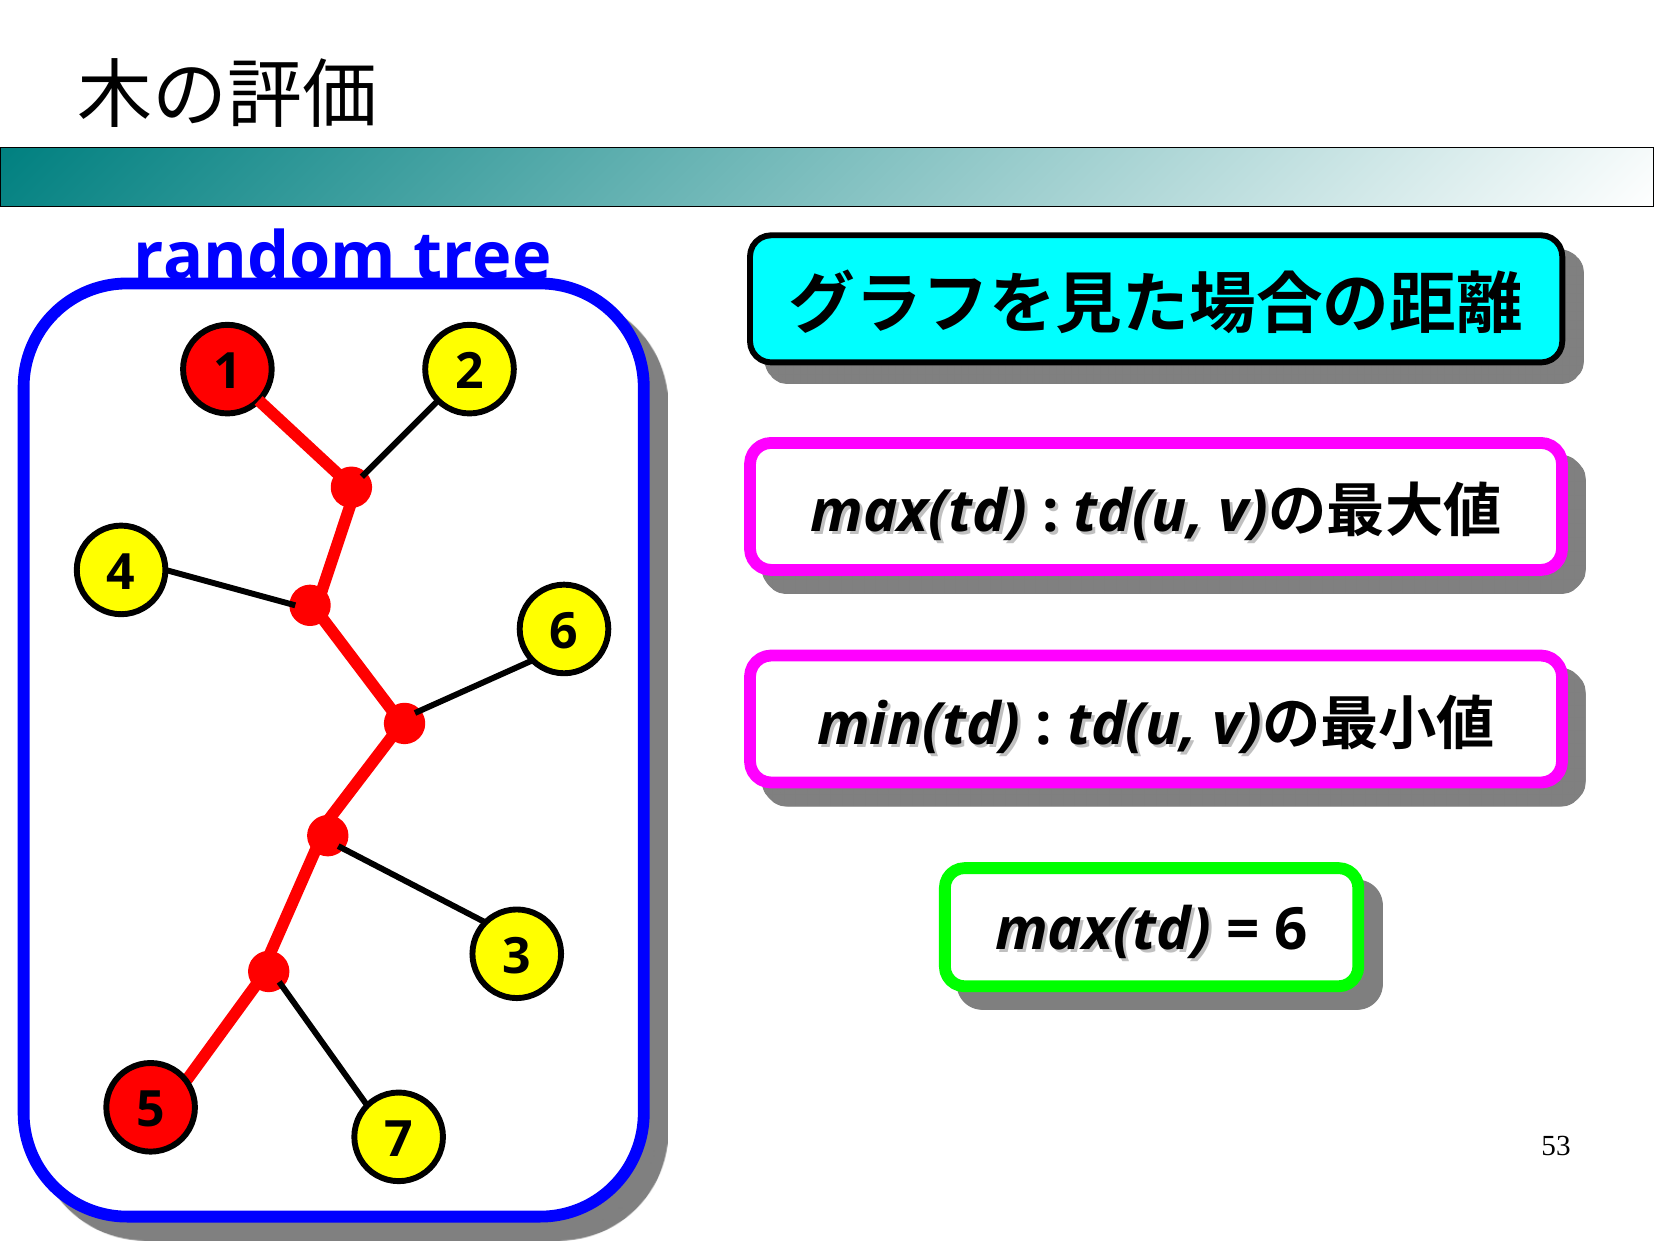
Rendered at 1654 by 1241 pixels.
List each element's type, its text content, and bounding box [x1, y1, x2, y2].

text_box [23, 283, 644, 1217]
text_box max(td) : td(u, v)の最大値 [750, 442, 1563, 570]
text_box 5 [106, 1062, 195, 1152]
text_box random tree [138, 200, 547, 288]
text_box min(td) : td(u, v)の最小値 [750, 655, 1563, 783]
title 木の評価 [77, 29, 1654, 149]
text_box 7 [354, 1092, 443, 1182]
text_box max(td) = 6 [944, 868, 1359, 987]
text_box 2 [425, 324, 514, 414]
text_box 4 [76, 525, 166, 615]
text_box 6 [519, 584, 609, 674]
text_box グラフを見た場合の距離 [750, 235, 1563, 363]
text_box 3 [472, 909, 562, 999]
text_box 1 [183, 324, 272, 414]
